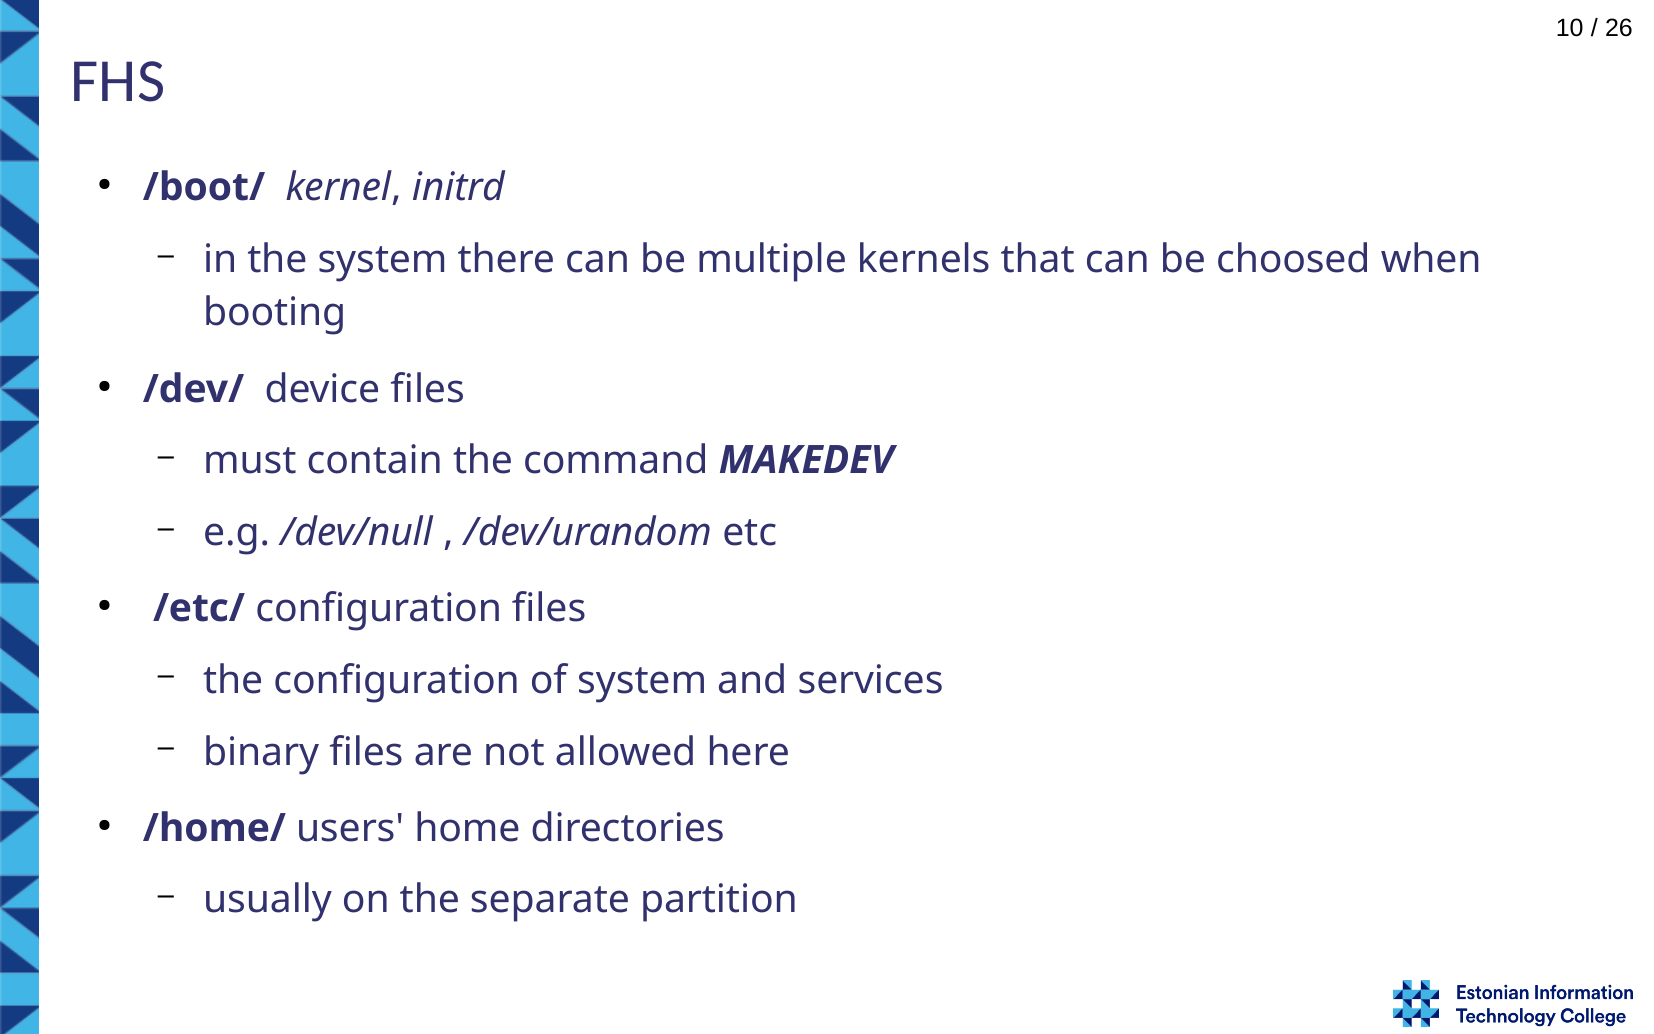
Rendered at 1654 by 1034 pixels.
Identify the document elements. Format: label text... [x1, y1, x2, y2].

list /boot/ kernel, initrd in the system there can be multiple kernels that can be choosed when booting /dev/ device files must contain the command MAKEDEV e.g. /dev/null , /dev/urandom etc /etc/ configuration files the configuration of system and services binary files are not allowed here /home/ users' home directories usually on the separate partition [82, 159, 1538, 927]
picture [1393, 980, 1633, 1027]
title FHS [70, 41, 1630, 130]
